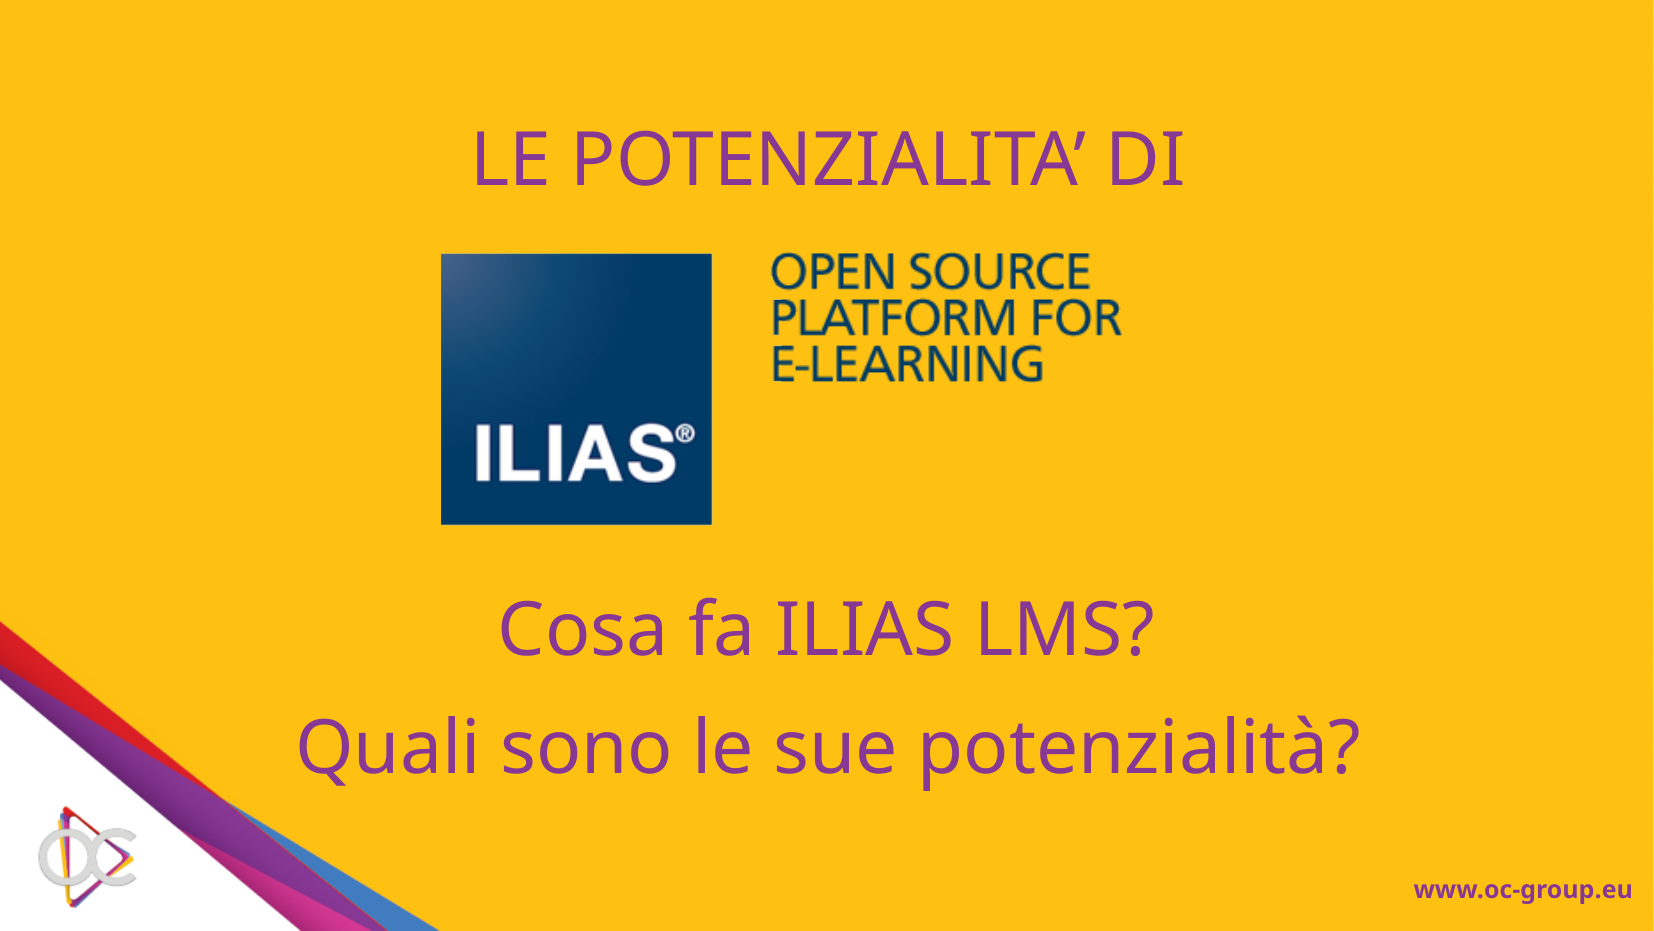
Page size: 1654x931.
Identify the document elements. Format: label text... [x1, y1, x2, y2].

picture [0, 0, 1654, 931]
text_box Cosa fa ILIAS LMS? [129, 573, 1525, 679]
text_box LE POTENZIALITA’ DI [130, 103, 1527, 209]
text_box www.oc-group.eu [1398, 866, 1654, 916]
text_box Quali sono le sue potenzialità? [225, 691, 1432, 797]
